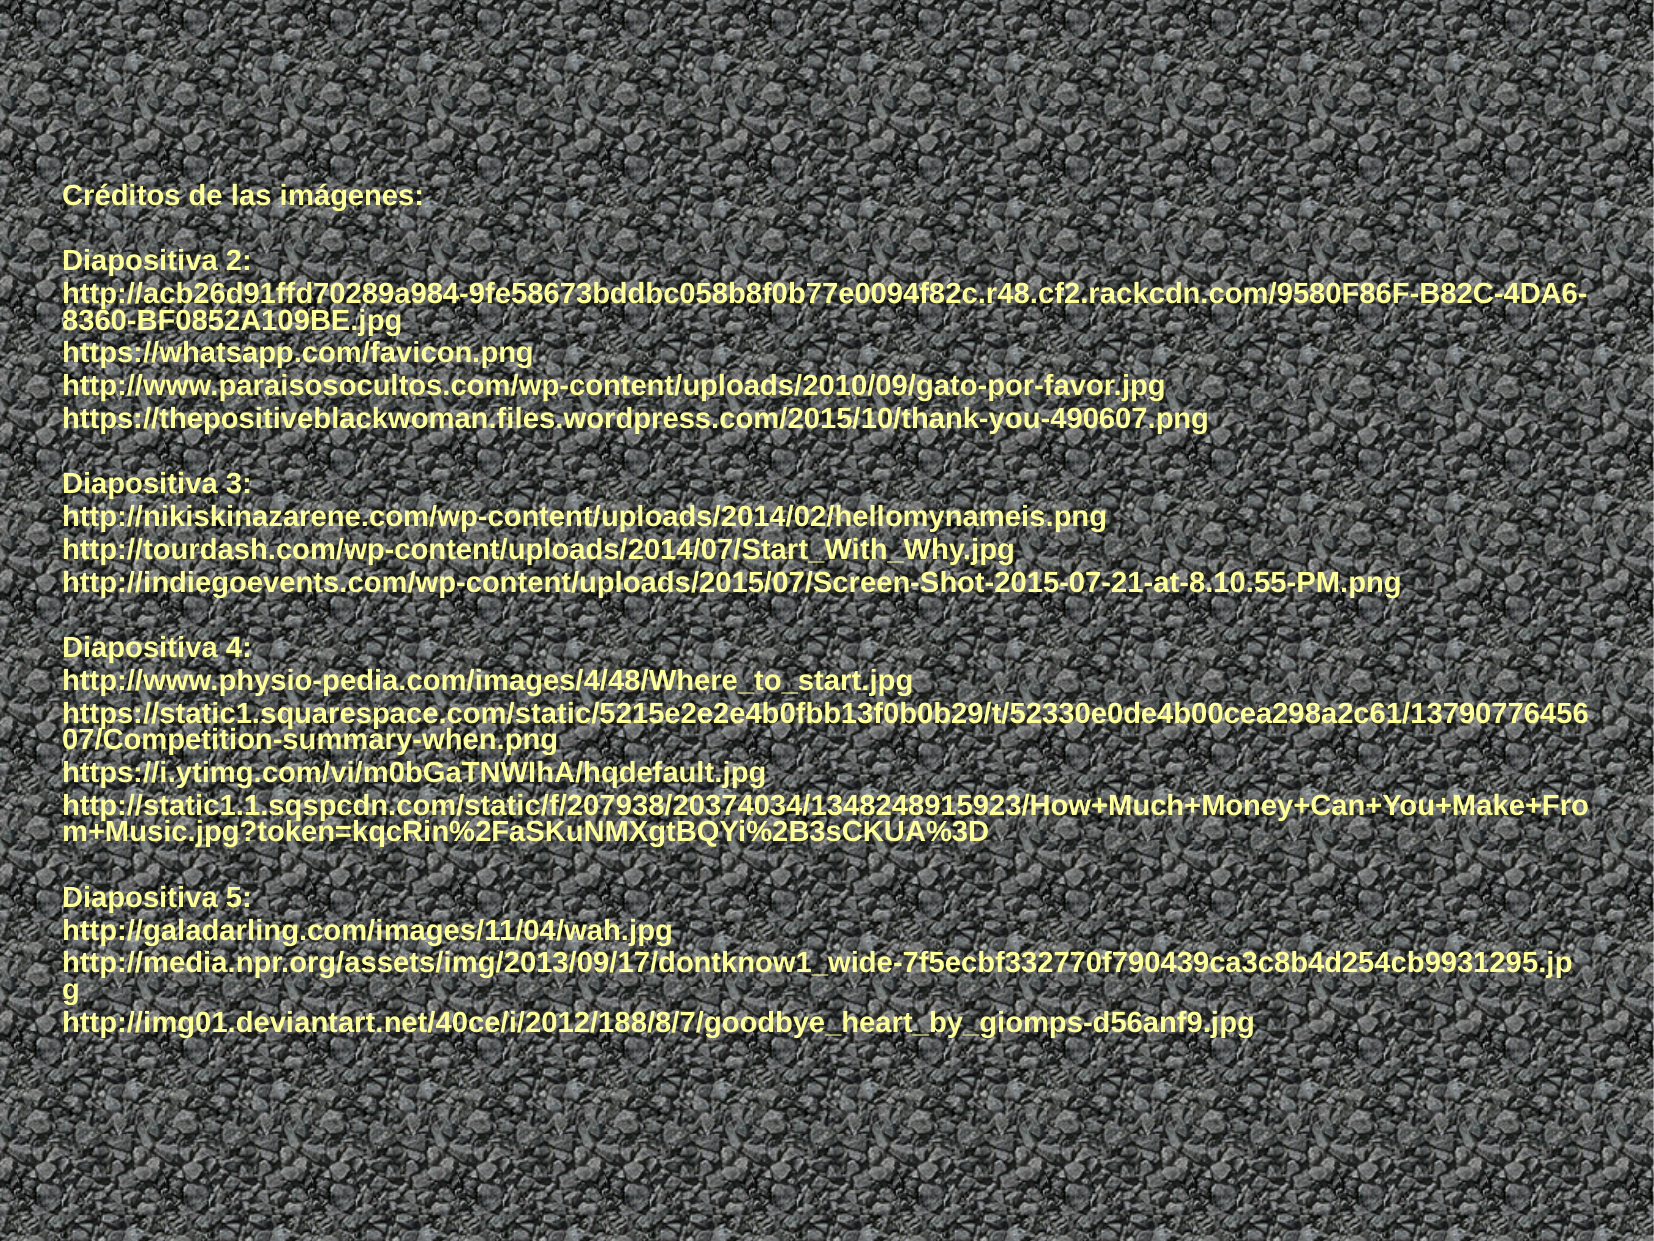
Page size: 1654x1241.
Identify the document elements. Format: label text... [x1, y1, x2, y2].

text_box Créditos de las imágenes: Diapositiva 2: http://acb26d91ffd70289a984-9fe58673bddbc058b8f0b77e0094f82c.r48.cf2.rackcdn.com/9580F86F-B82C-4DA6-8360-BF0852A109BE.jpg https://whatsapp.com/favicon.png http://www.paraisosocultos.com/wp-content/uploads/2010/09/gato-por-favor.jpg https://thepositiveblackwoman.files.wordpress.com/2015/10/thank-you-490607.png Diapositiva 3: http://nikiskinazarene.com/wp-content/uploads/2014/02/hellomynameis.png http://tourdash.com/wp-content/uploads/2014/07/Start_With_Why.jpg http://indiegoevents.com/wp-content/uploads/2015/07/Screen-Shot-2015-07-21-at-8.10.55-PM.png Diapositiva 4: http://www.physio-pedia.com/images/4/48/Where_to_start.jpg https://static1.squarespace.com/static/5215e2e2e4b0fbb13f0b0b29/t/52330e0de4b00cea298a2c61/1379077645607/Competition-summary-when.png https://i.ytimg.com/vi/m0bGaTNWIhA/hqdefault.jpg http://static1.1.sqspcdn.com/static/f/207938/20374034/1348248915923/How+Much+Money+Can+You+Make+From+Music.jpg?token=kqcRin%2FaSKuNMXgtBQYi%2B3sCKUA%3D Diapositiva 5: http://galadarling.com/images/11/04/wah.jpg http://media.npr.org/assets/img/2013/09/17/dontknow1_wide-7f5ecbf332770f790439ca3c8b4d254cb9931295.jpg http://img01.deviantart.net/40ce/i/2012/188/8/7/goodbye_heart_by_giomps-d56anf9.jpg [47, 171, 1607, 968]
picture [0, 0, 1654, 1241]
